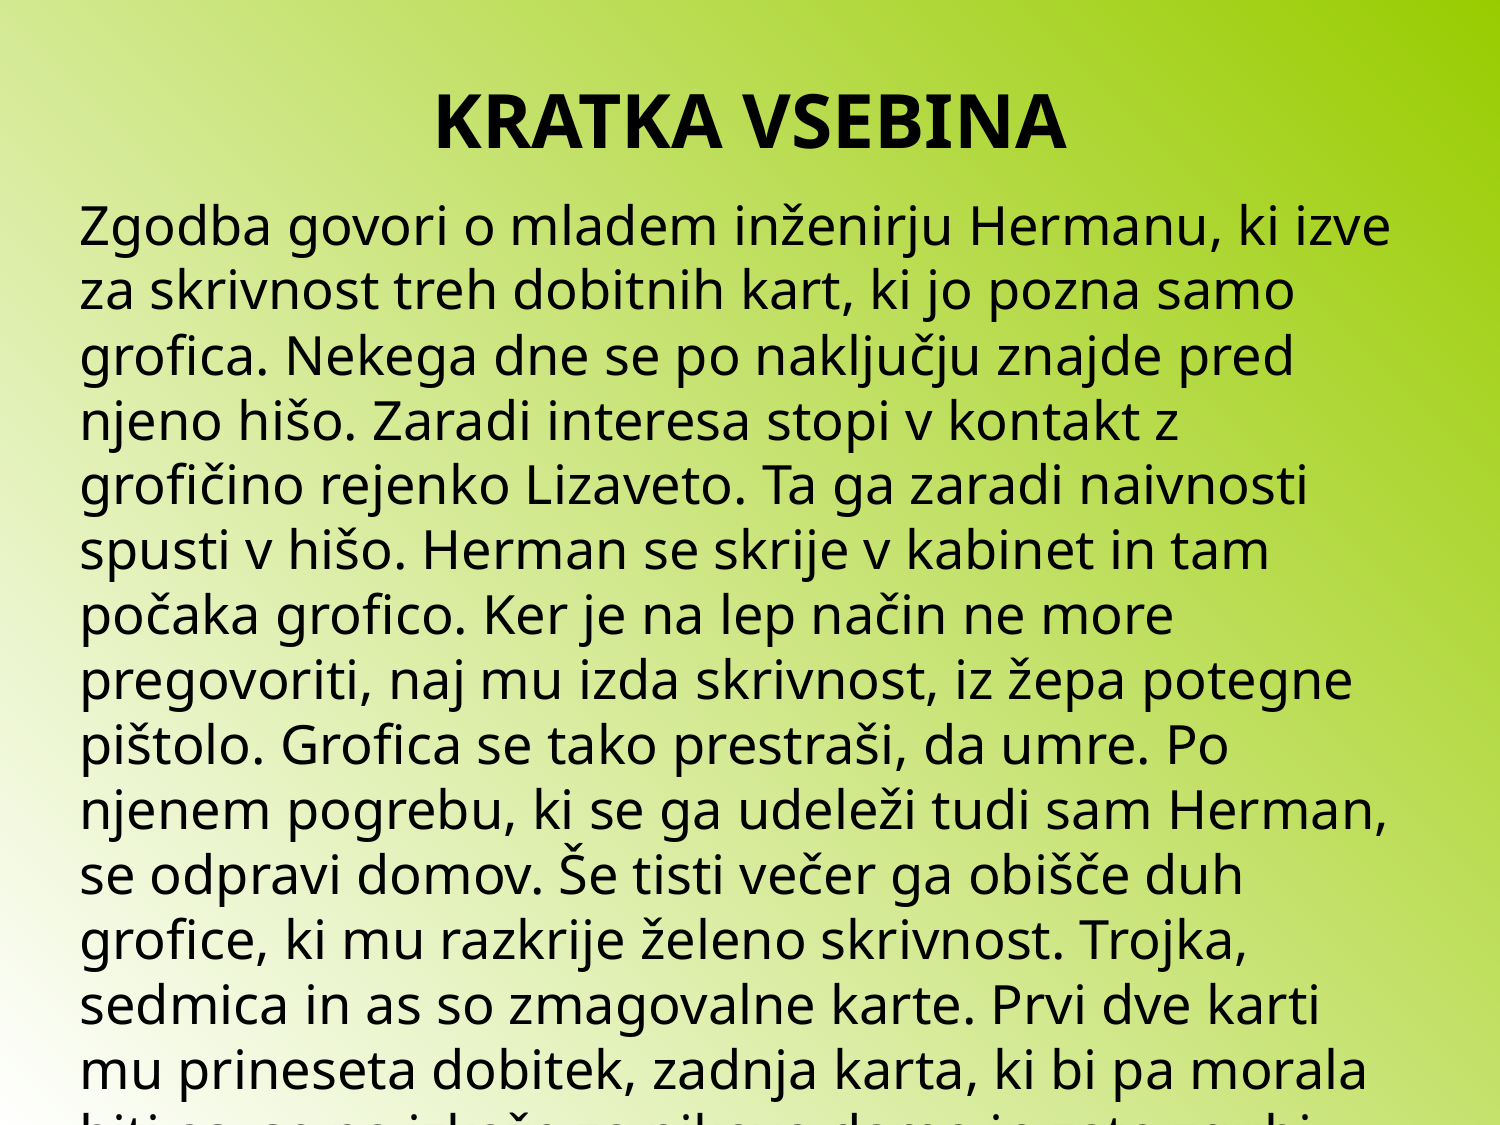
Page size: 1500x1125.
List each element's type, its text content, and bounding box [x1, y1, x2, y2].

text_box KRATKA VSEBINA Zgodba govori o mladem inženirju Hermanu, ki izve za skrivnost treh dobitnih kart, ki jo pozna samo grofica. Nekega dne se po naključju znajde pred njeno hišo. Zaradi interesa stopi v kontakt z grofičino rejenko Lizaveto. Ta ga zaradi naivnosti spusti v hišo. Herman se skrije v kabinet in tam počaka grofico. Ker je na lep način ne more pregovoriti, naj mu izda skrivnost, iz žepa potegne pištolo. Grofica se tako prestraši, da umre. Po njenem pogrebu, ki se ga udeleži tudi sam Herman, se odpravi domov. Še tisti večer ga obišče duh grofice, ki mu razkrije želeno skrivnost. Trojka, sedmica in as so zmagovalne karte. Prvi dve karti mu prineseta dobitek, zadnja karta, ki bi pa morala biti as, se pa izkaže za pikovo damo in zato zgubi. Herman zblazni in pristane v bolnišnici, Lizaveta se pa bogato poroči. [64, 66, 1436, 1125]
